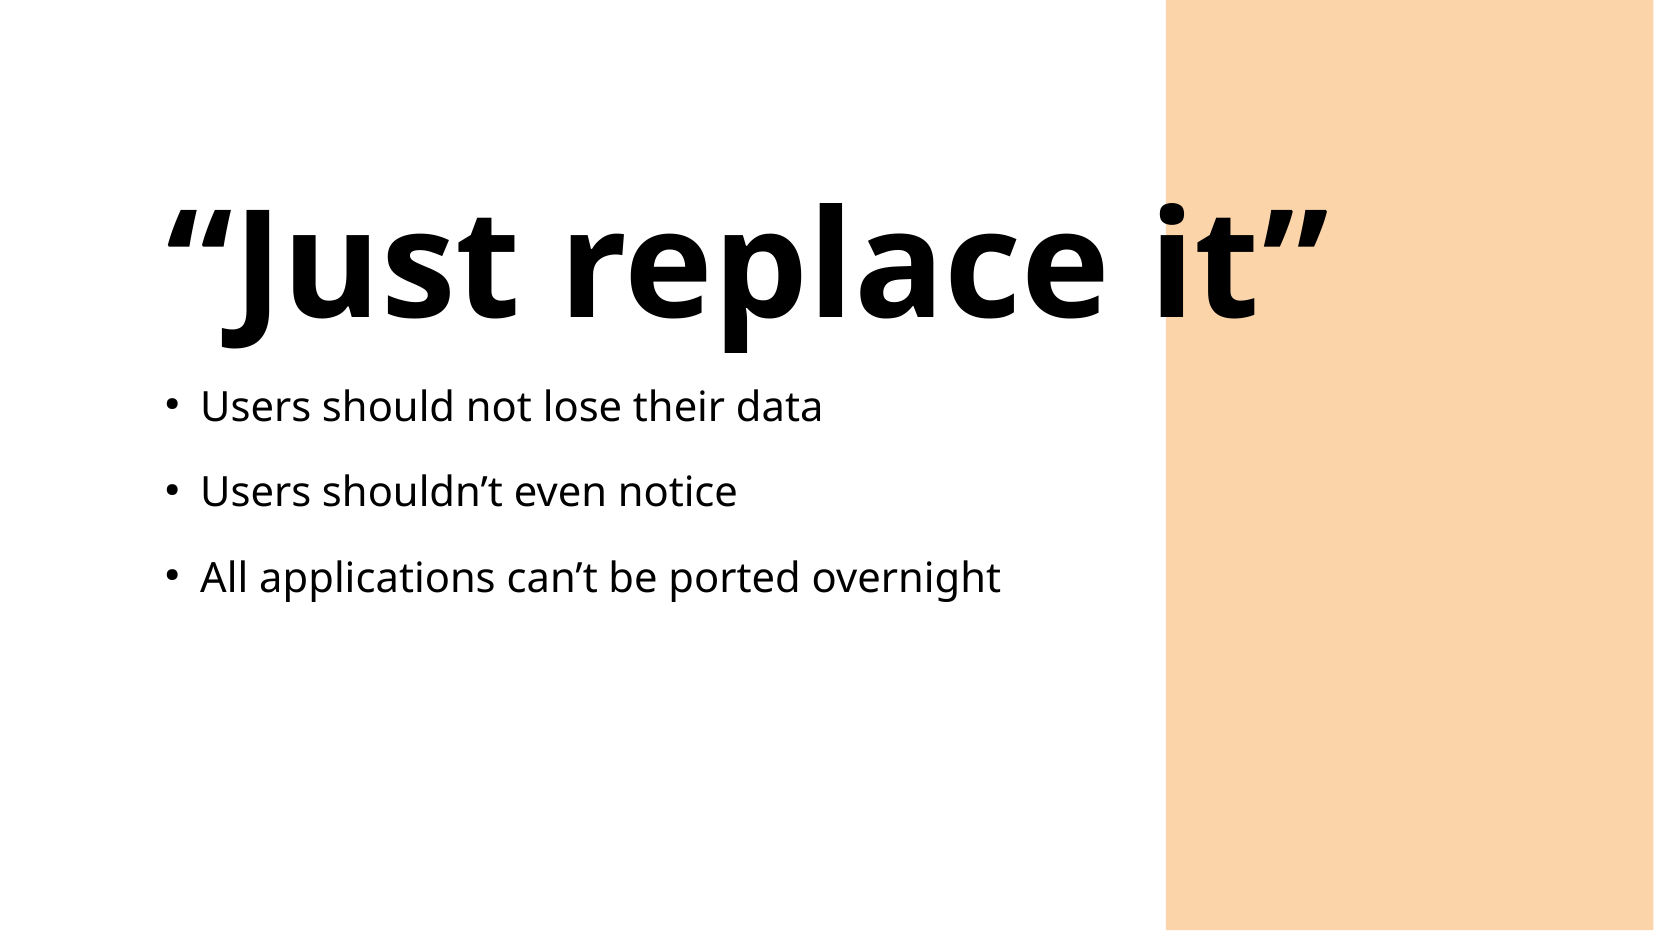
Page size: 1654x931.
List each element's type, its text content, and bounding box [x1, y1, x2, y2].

text_box “Just replace it” [151, 150, 1346, 370]
text_box [1165, 0, 1654, 931]
text_box Users should not lose their data Users shouldn’t even notice All applications can’t be ported overnight [150, 340, 1201, 897]
